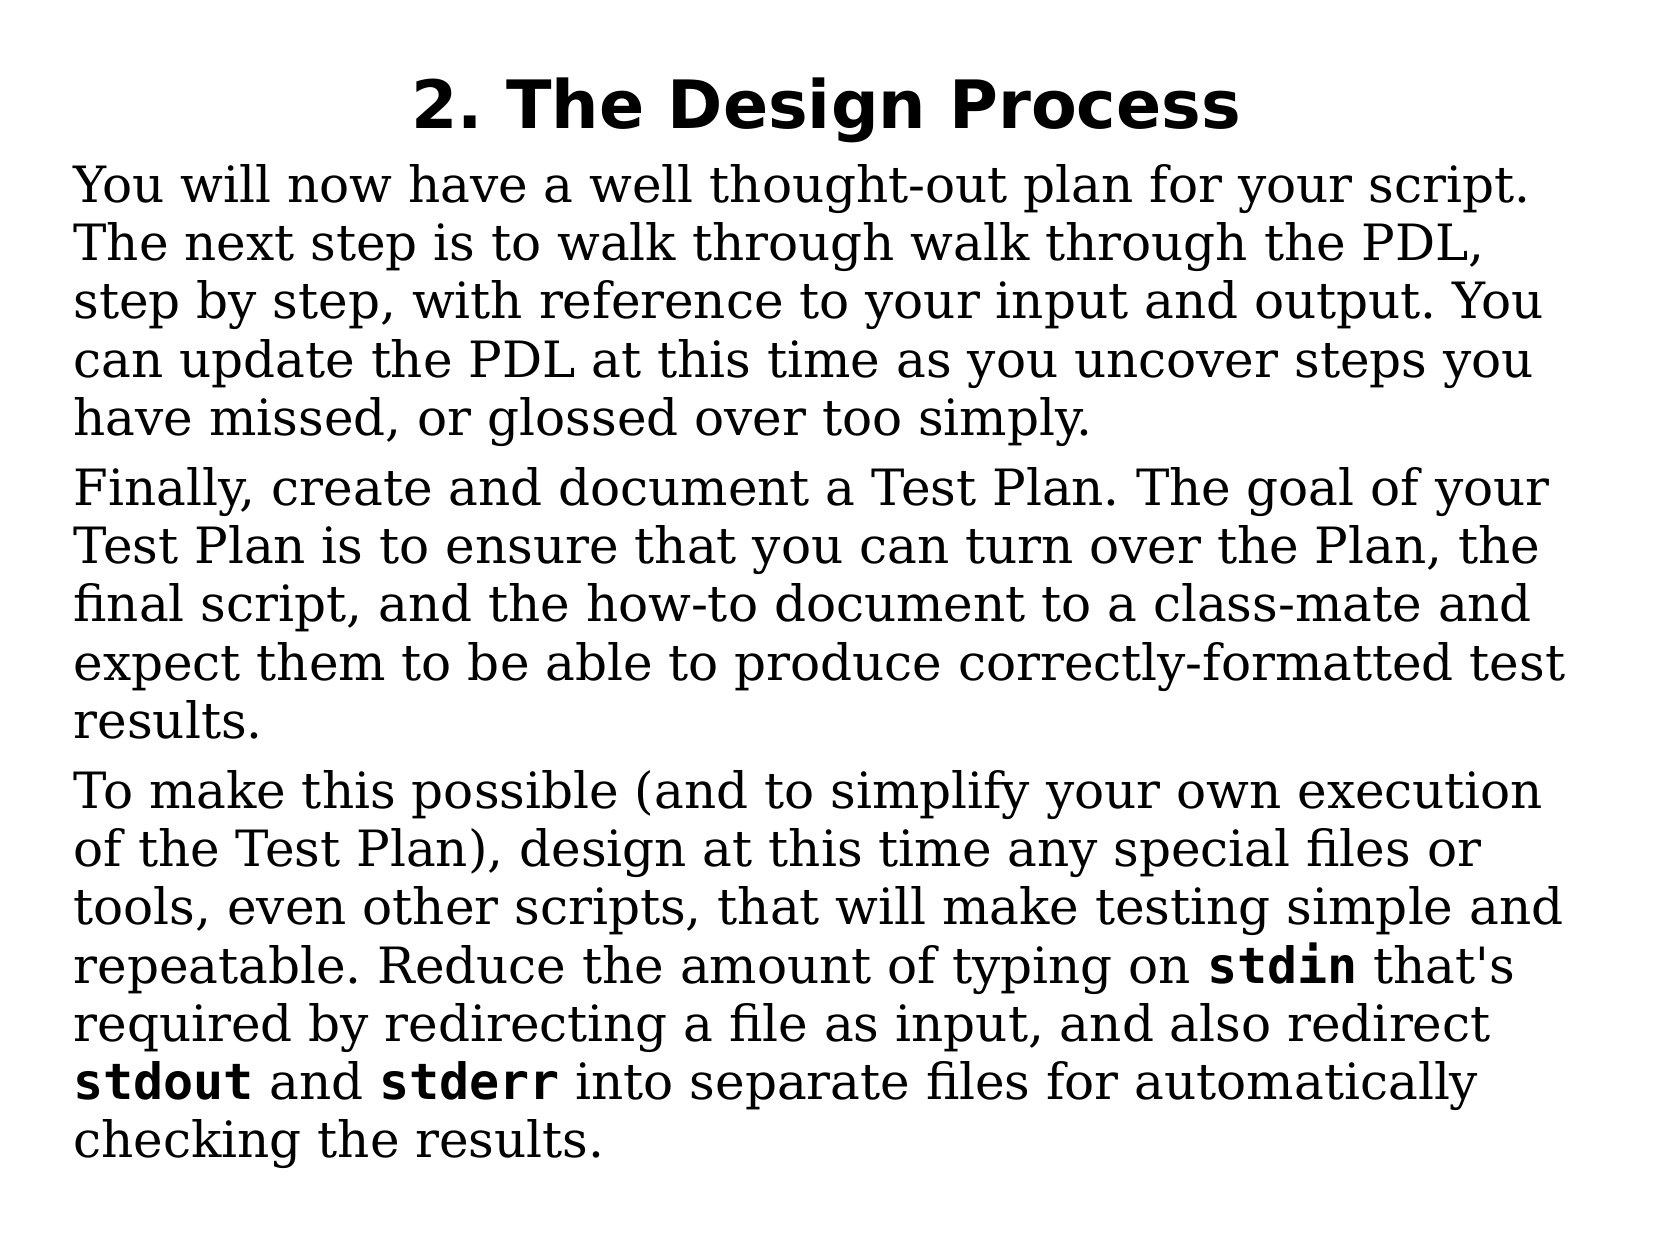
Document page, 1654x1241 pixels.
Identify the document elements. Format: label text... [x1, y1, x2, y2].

text_box 2. The Design Process You will now have a well thought-out plan for your script. The next step is to walk through walk through the PDL, step by step, with reference to your input and output. You can update the PDL at this time as you uncover steps you have missed, or glossed over too simply. Finally, create and document a Test Plan. The goal of your Test Plan is to ensure that you can turn over the Plan, the final script, and the how-to document to a class-mate and expect them to be able to produce correctly-formatted test results. To make this possible (and to simplify your own execution of the Test Plan), design at this time any special files or tools, even other scripts, that will make testing simple and repeatable. Reduce the amount of typing on stdin that's required by redirecting a file as input, and also redirect stdout and stderr into separate files for automatically checking the results. [59, 59, 1595, 1177]
